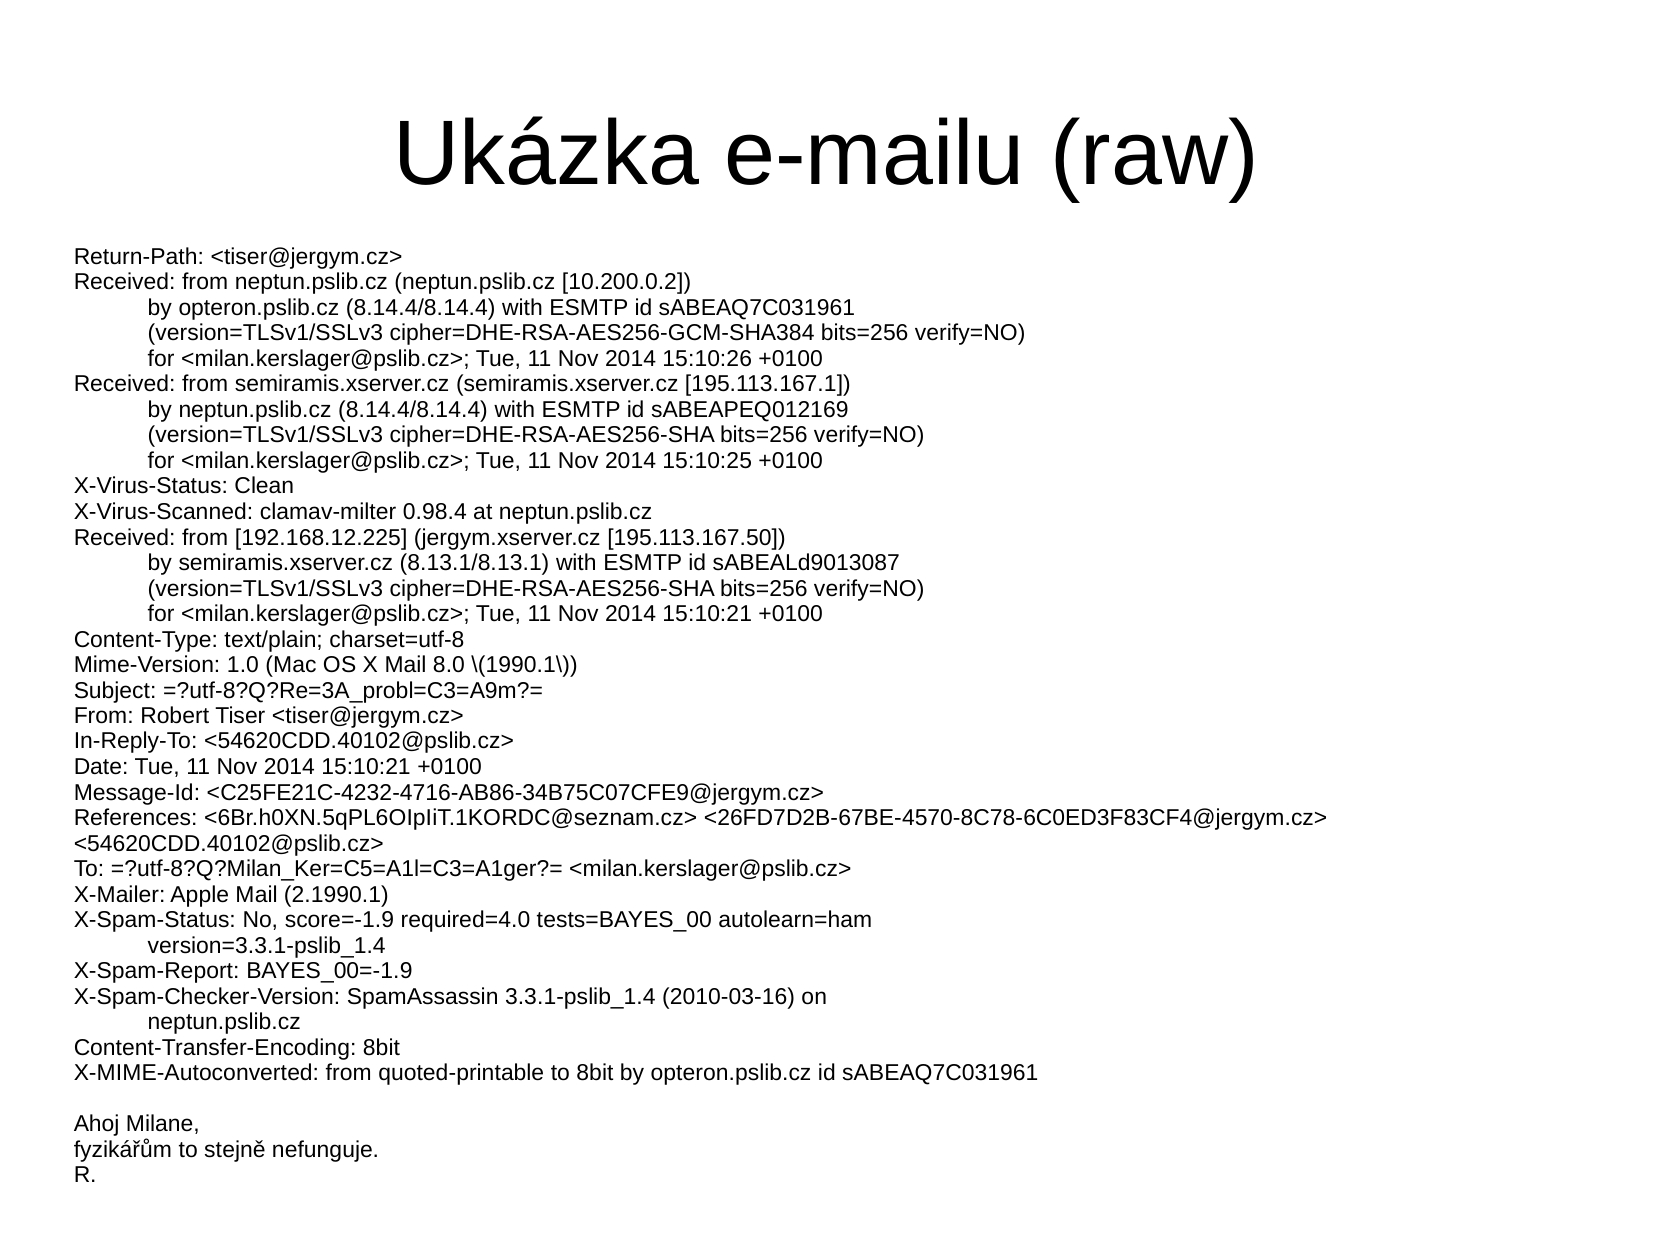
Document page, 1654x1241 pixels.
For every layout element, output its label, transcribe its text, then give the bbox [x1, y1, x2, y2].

title Ukázka e-mailu (raw) [82, 49, 1571, 236]
text_box Return-Path: <tiser@jergym.cz> Received: from neptun.pslib.cz (neptun.pslib.cz [10.200.0.2]) by opteron.pslib.cz (8.14.4/8.14.4) with ESMTP id sABEAQ7C031961 (version=TLSv1/SSLv3 cipher=DHE-RSA-AES256-GCM-SHA384 bits=256 verify=NO) for <milan.kerslager@pslib.cz>; Tue, 11 Nov 2014 15:10:26 +0100 Received: from semiramis.xserver.cz (semiramis.xserver.cz [195.113.167.1]) by neptun.pslib.cz (8.14.4/8.14.4) with ESMTP id sABEAPEQ012169 (version=TLSv1/SSLv3 cipher=DHE-RSA-AES256-SHA bits=256 verify=NO) for <milan.kerslager@pslib.cz>; Tue, 11 Nov 2014 15:10:25 +0100 X-Virus-Status: Clean X-Virus-Scanned: clamav-milter 0.98.4 at neptun.pslib.cz Received: from [192.168.12.225] (jergym.xserver.cz [195.113.167.50]) by semiramis.xserver.cz (8.13.1/8.13.1) with ESMTP id sABEALd9013087 (version=TLSv1/SSLv3 cipher=DHE-RSA-AES256-SHA bits=256 verify=NO) for <milan.kerslager@pslib.cz>; Tue, 11 Nov 2014 15:10:21 +0100 Content-Type: text/plain; charset=utf-8 Mime-Version: 1.0 (Mac OS X Mail 8.0 \(1990.1\)) Subject: =?utf-8?Q?Re=3A_probl=C3=A9m?= From: Robert Tiser <tiser@jergym.cz> In-Reply-To: <54620CDD.40102@pslib.cz> Date: Tue, 11 Nov 2014 15:10:21 +0100 Message-Id: <C25FE21C-4232-4716-AB86-34B75C07CFE9@jergym.cz> References: <6Br.h0XN.5qPL6OIpIiT.1KORDC@seznam.cz> <26FD7D2B-67BE-4570-8C78-6C0ED3F83CF4@jergym.cz> <54620CDD.40102@pslib.cz> To: =?utf-8?Q?Milan_Ker=C5=A1l=C3=A1ger?= <milan.kerslager@pslib.cz> X-Mailer: Apple Mail (2.1990.1) X-Spam-Status: No, score=-1.9 required=4.0 tests=BAYES_00 autolearn=ham version=3.3.1-pslib_1.4 X-Spam-Report: BAYES_00=-1.9 X-Spam-Checker-Version: SpamAssassin 3.3.1-pslib_1.4 (2010-03-16) on neptun.pslib.cz Content-Transfer-Encoding: 8bit X-MIME-Autoconverted: from quoted-printable to 8bit by opteron.pslib.cz id sABEAQ7C031961 Ahoj Milane, fyzikářům to stejně nefunguje. R. [59, 236, 1595, 1195]
